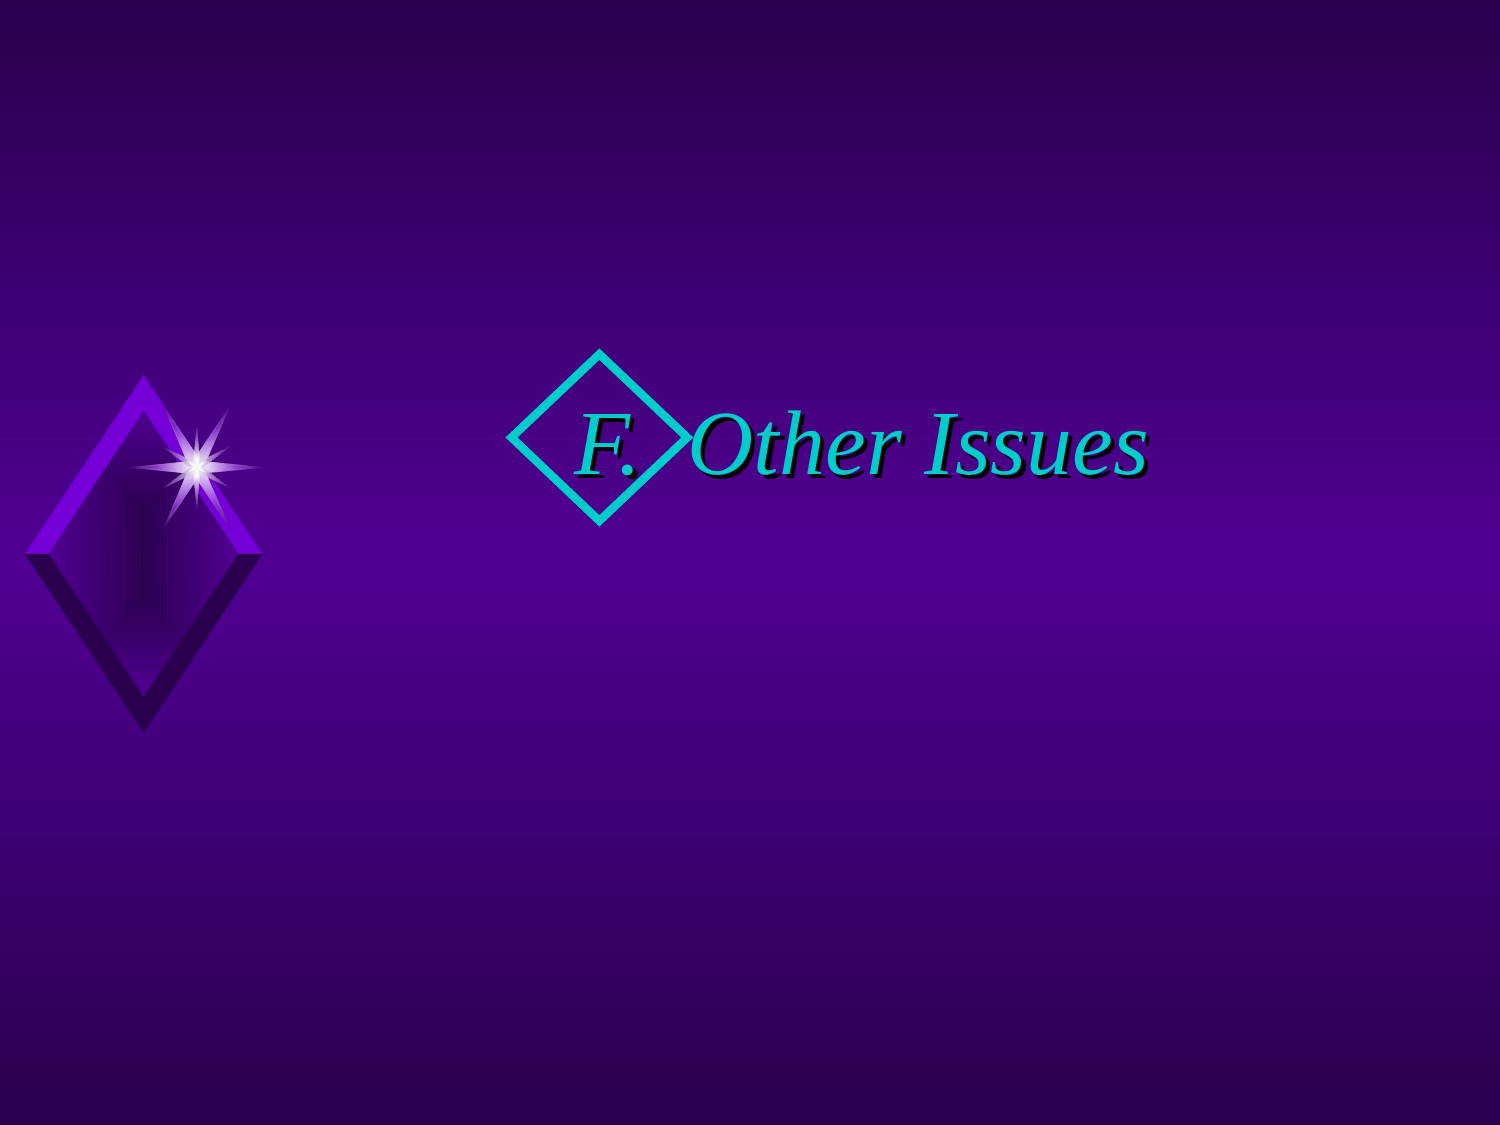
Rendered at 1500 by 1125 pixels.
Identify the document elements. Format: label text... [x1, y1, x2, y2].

title F. Other Issues [224, 349, 1500, 538]
title F. Other Issues [519, 361, 680, 514]
